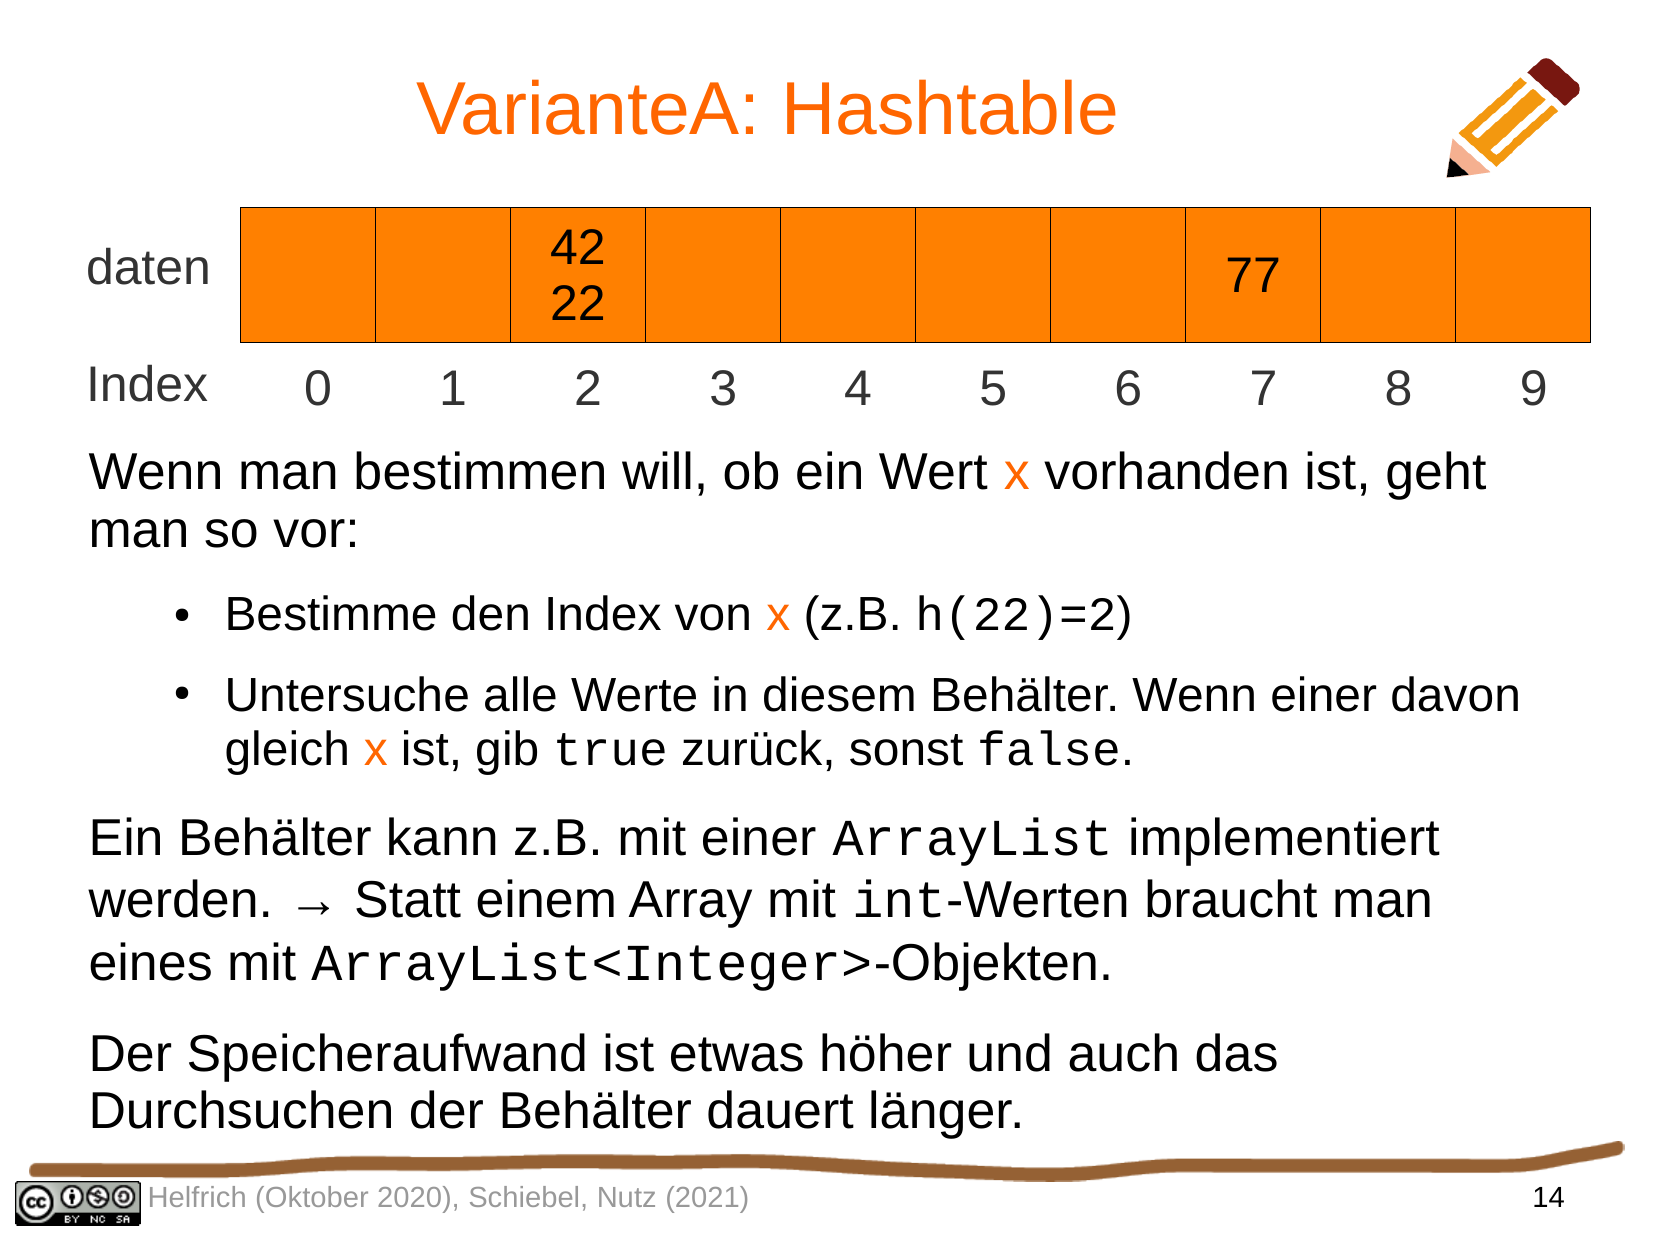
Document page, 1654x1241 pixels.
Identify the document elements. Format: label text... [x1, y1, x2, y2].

text_box 3 [694, 352, 786, 454]
list Wenn man bestimmen will, ob ein Wert x vorhanden ist, geht man so vor: Bestimme den Index von x (z.B. h(22)=2) Untersuche alle Werte in diesem Behälter. Wenn einer davon gleich x ist, gib true zurück, sonst false. Ein Behälter kann z.B. mit einer ArrayList implementiert werden. → Statt einem Array mit int-Werten braucht man eines mit ArrayList<Integer>-Objekten. Der Speicheraufwand ist etwas höher und auch das Durchsuchen der Behälter dauert länger. [88, 442, 1565, 1142]
text_box daten [71, 232, 356, 320]
text_box 42 22 [510, 207, 645, 343]
text_box 9 [1504, 352, 1597, 454]
title VarianteA: Hashtable [88, 39, 1447, 178]
picture [15, 1141, 1625, 1226]
text_box 5 [964, 352, 1056, 454]
text_box 0 [289, 352, 381, 454]
text_box Index [71, 349, 284, 450]
text_box 6 [1099, 352, 1191, 454]
text_box [1320, 207, 1591, 343]
text_box [645, 207, 1185, 343]
text_box 4 [829, 352, 921, 454]
picture [1447, 58, 1580, 178]
text_box 2 [559, 352, 651, 454]
text_box 8 [1369, 352, 1462, 454]
text_box [240, 207, 510, 343]
text_box 77 [1185, 207, 1320, 343]
text_box 7 [1234, 352, 1327, 454]
text_box 1 [424, 352, 516, 454]
